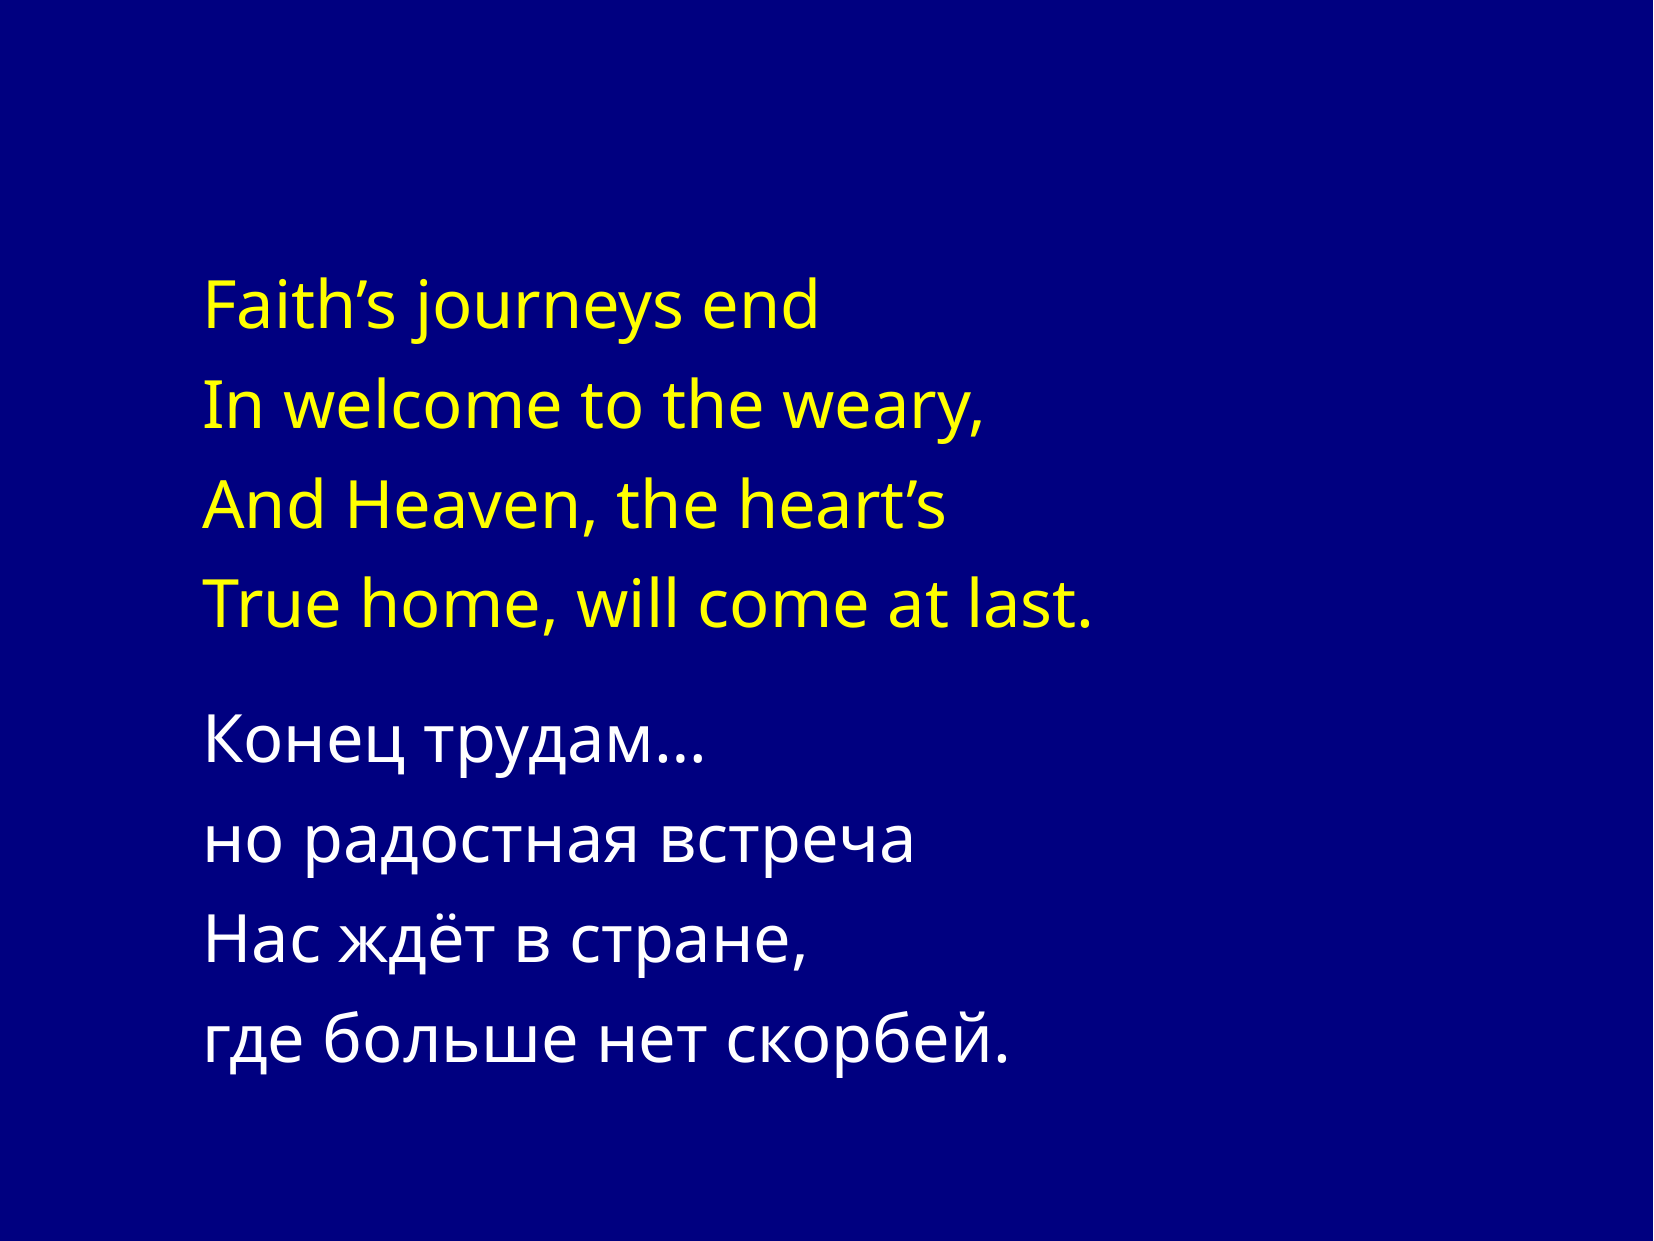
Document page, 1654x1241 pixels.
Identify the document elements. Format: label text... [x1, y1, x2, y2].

text_box Конец трудам… но радостная встреча Нас ждёт в стране, где больше нет скорбей. [75, 675, 1576, 1163]
text_box Faith’s journeys end In welcome to the weary, And Heaven, the heart’s True home, will come at last. [75, 150, 1576, 638]
